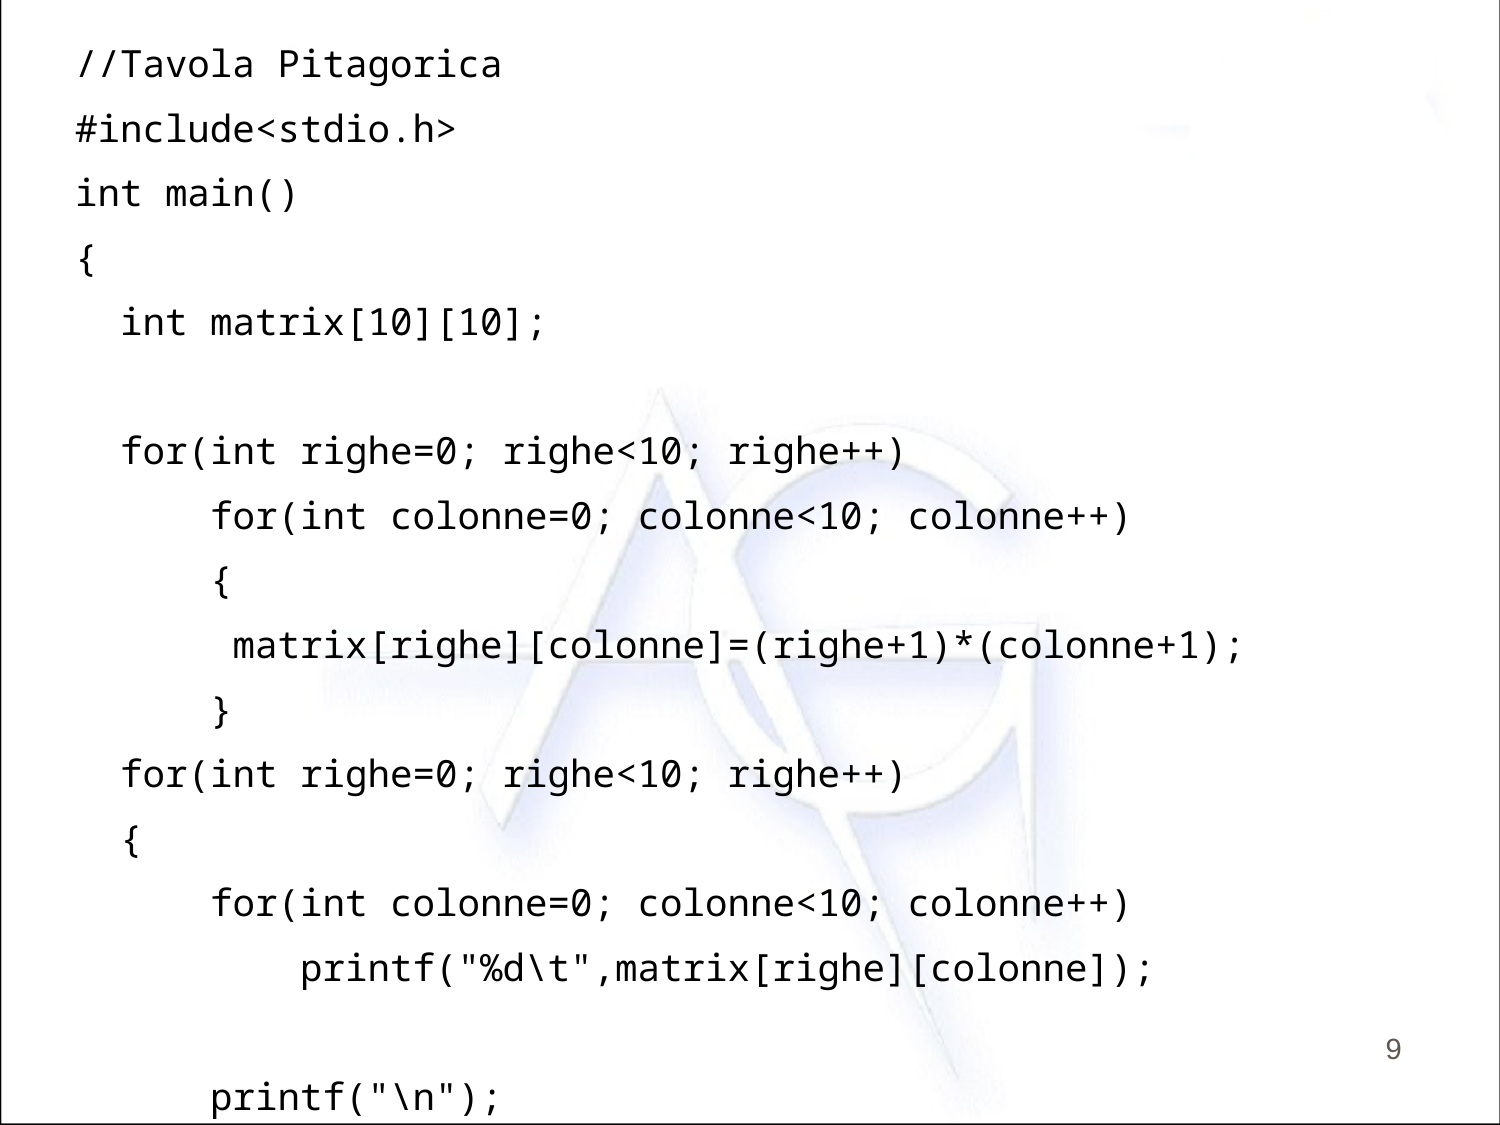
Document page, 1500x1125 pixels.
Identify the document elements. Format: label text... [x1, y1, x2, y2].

list //Tavola Pitagorica #include<stdio.h> int main() { int matrix[10][10]; for(int righe=0; righe<10; righe++) for(int colonne=0; colonne<10; colonne++) { matrix[righe][colonne]=(righe+1)*(colonne+1); } for(int righe=0; righe<10; righe++) { for(int colonne=0; colonne<10; colonne++) printf("%d\t",matrix[righe][colonne]); printf("\n"); } } [74, 37, 1417, 1109]
picture [0, 0, 1500, 1125]
